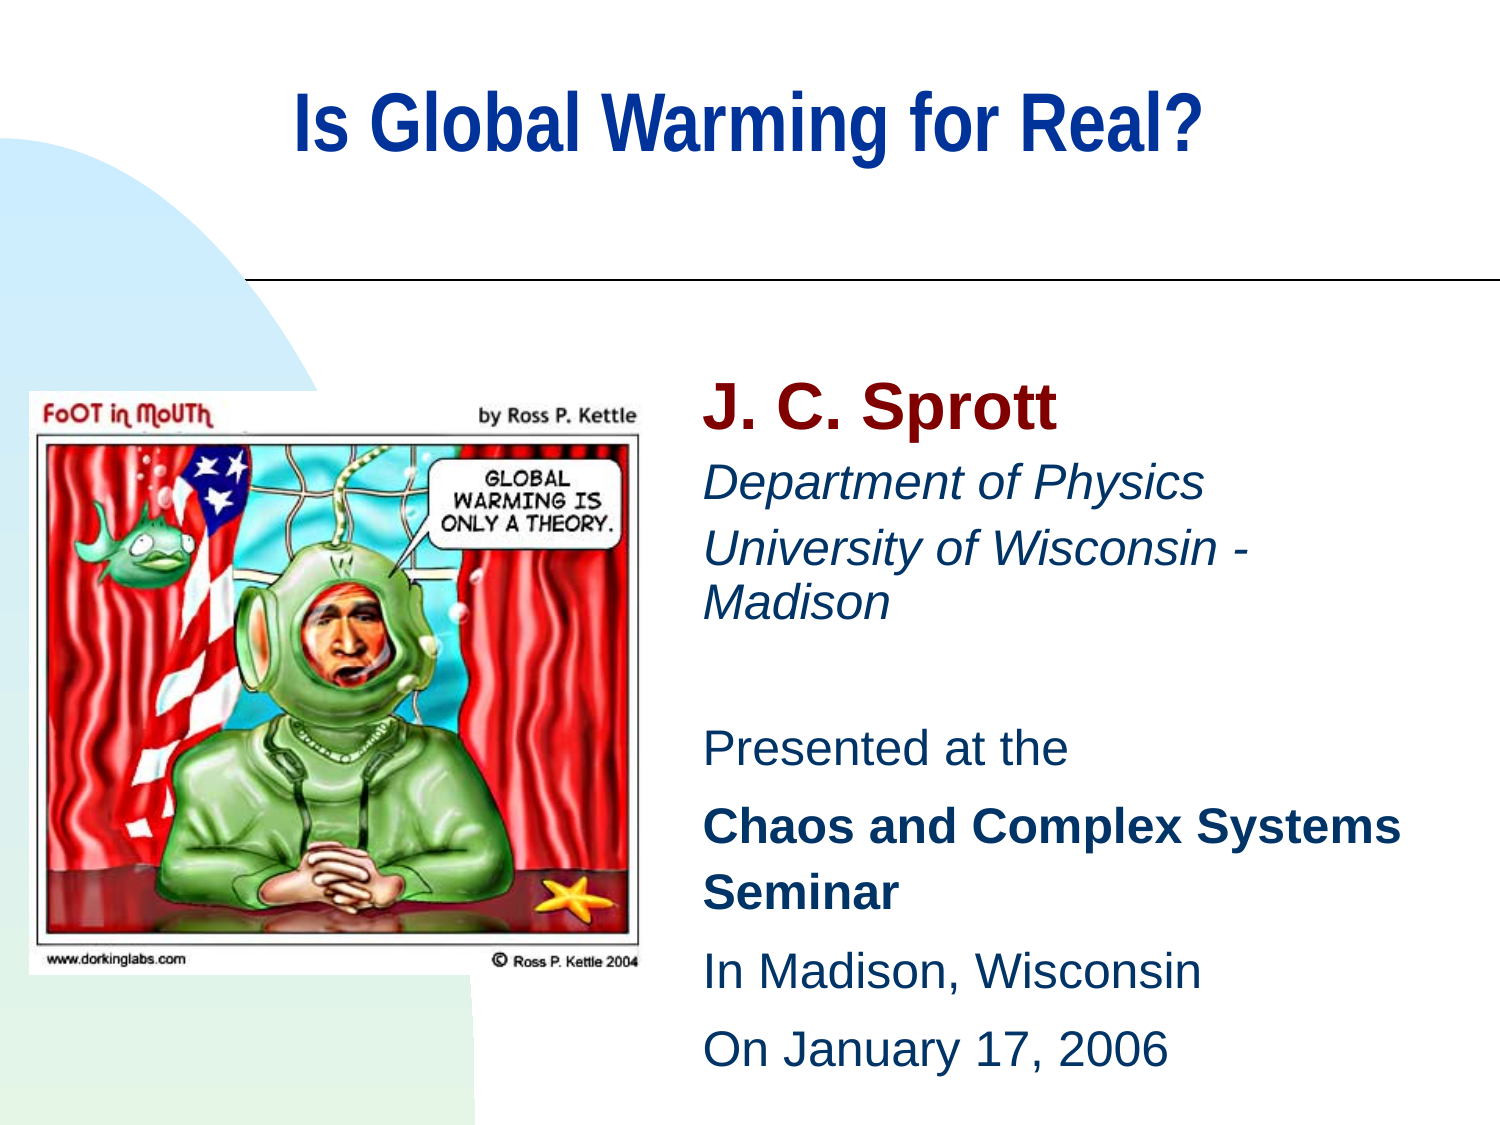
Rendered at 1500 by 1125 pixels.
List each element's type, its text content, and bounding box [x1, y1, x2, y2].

subtitle J. C. Sprott Department of Physics University of Wisconsin - Madison Presented at the Chaos and Complex Systems Seminar In Madison, Wisconsin On January 17, 2006 [687, 287, 1463, 1101]
title Is Global Warming for Real? [0, 0, 1500, 175]
picture [29, 391, 647, 975]
